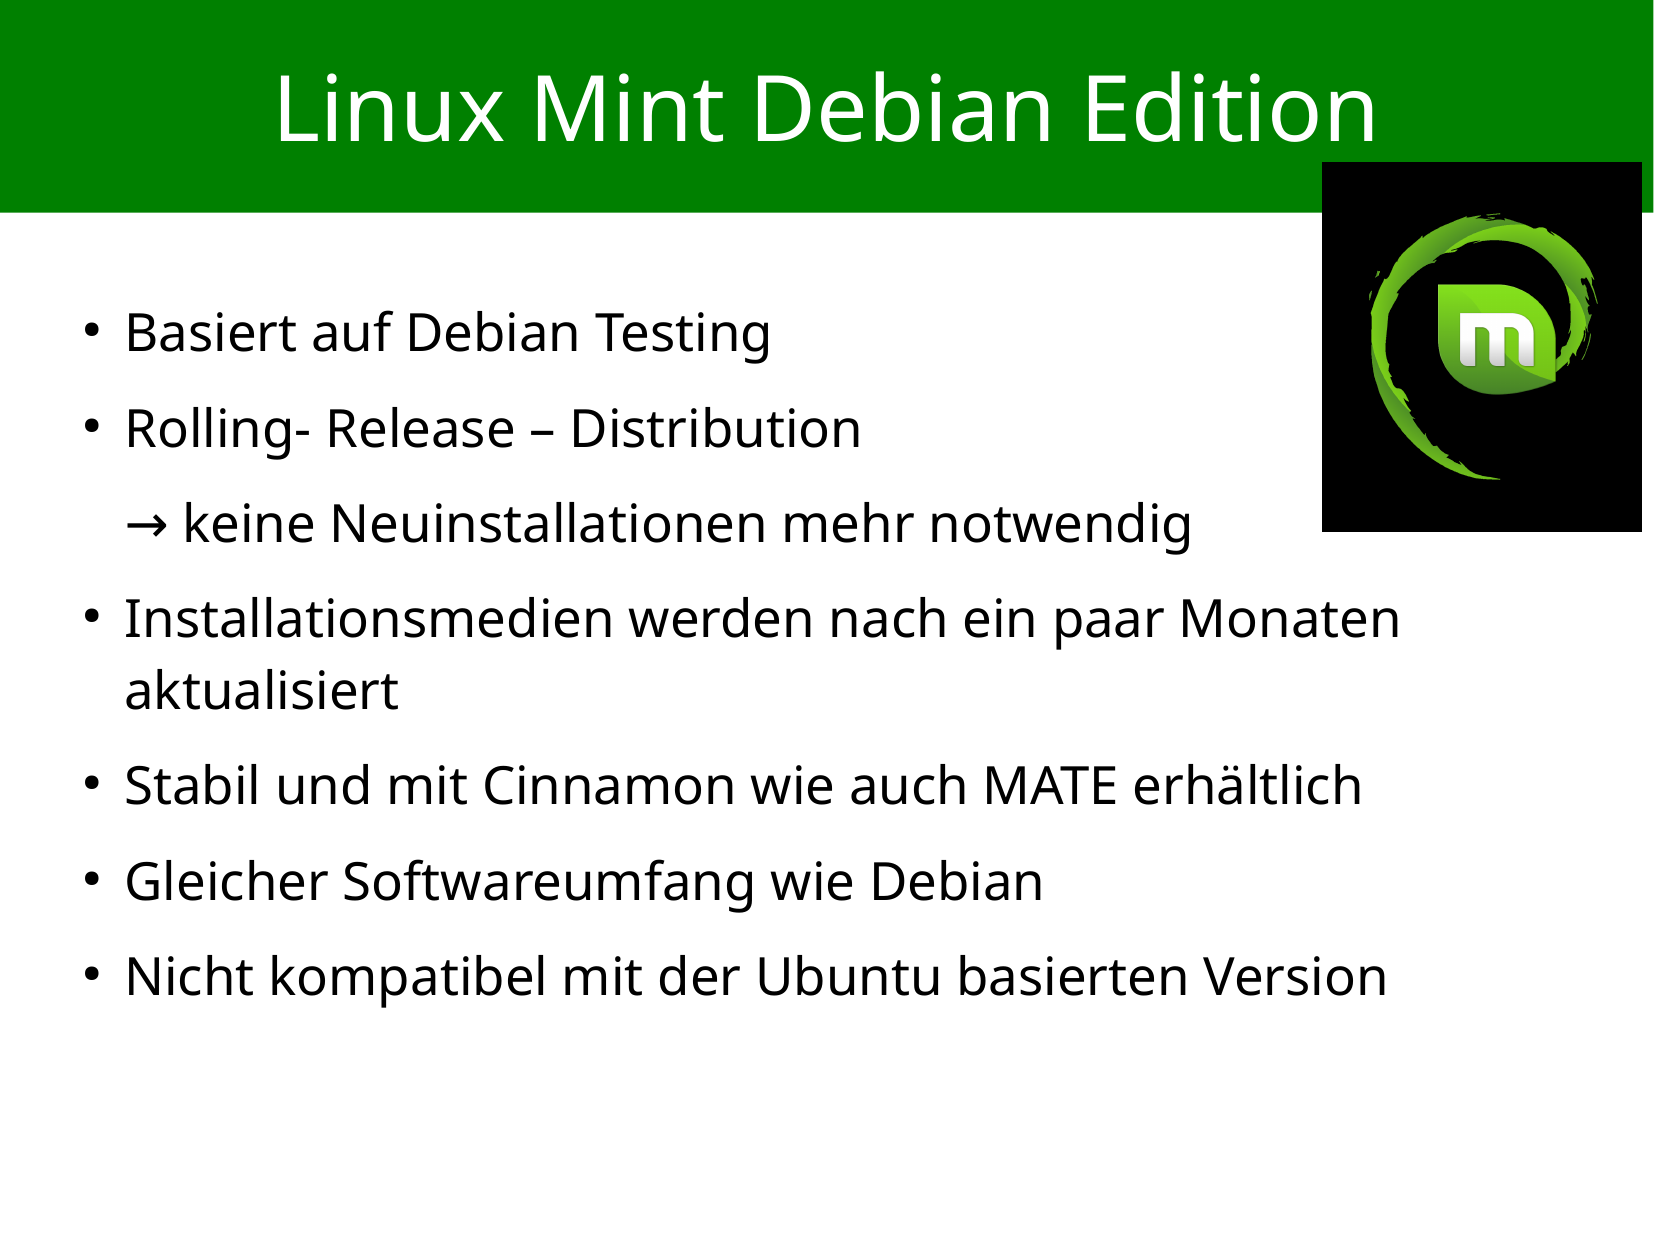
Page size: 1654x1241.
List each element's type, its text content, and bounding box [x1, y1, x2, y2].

list Basiert auf Debian Testing Rolling- Release – Distribution → keine Neuinstallationen mehr notwendig Installationsmedien werden nach ein paar Monaten aktualisiert Stabil und mit Cinnamon wie auch MATE erhältlich Gleicher Softwareumfang wie Debian Nicht kompatibel mit der Ubuntu basierten Version [68, 295, 1524, 1015]
picture [1322, 162, 1642, 532]
title Linux Mint Debian Edition [0, 0, 1654, 213]
